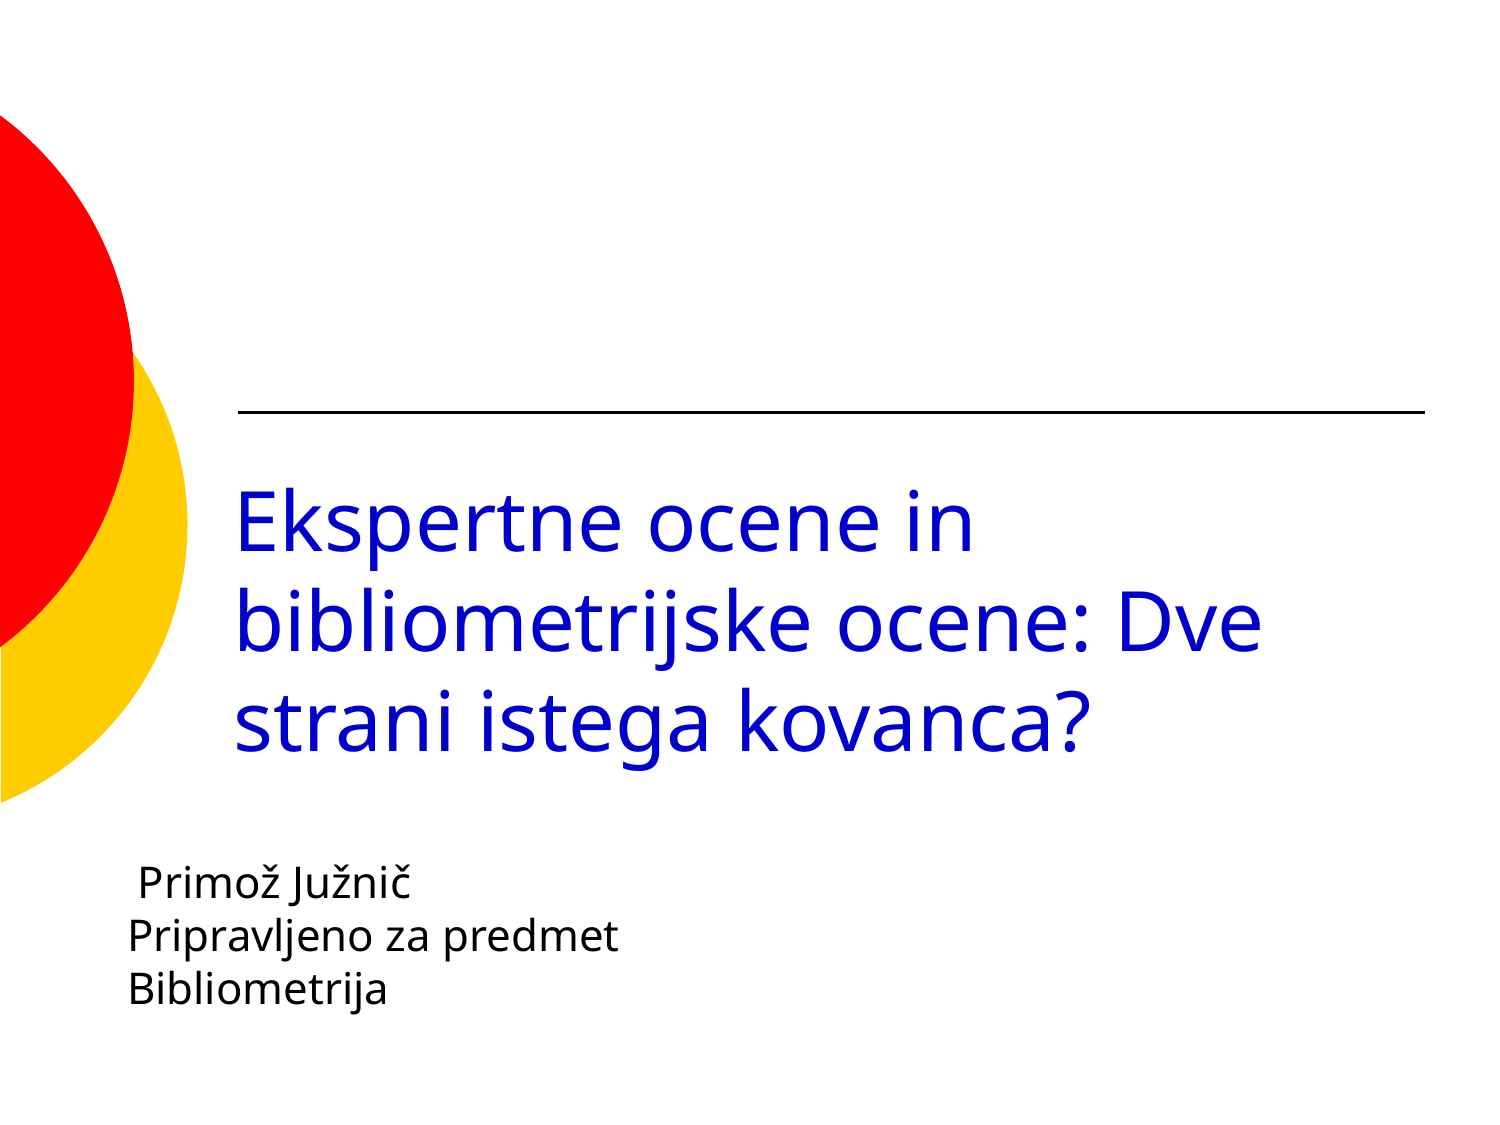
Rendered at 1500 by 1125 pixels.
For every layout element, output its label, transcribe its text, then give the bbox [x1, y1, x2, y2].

title Ekspertne ocene in bibliometrijske ocene: Dve strani istega kovanca? [218, 90, 1435, 776]
subtitle Primož Južnič Pripravljeno za predmet Bibliometrija [112, 857, 1359, 1024]
